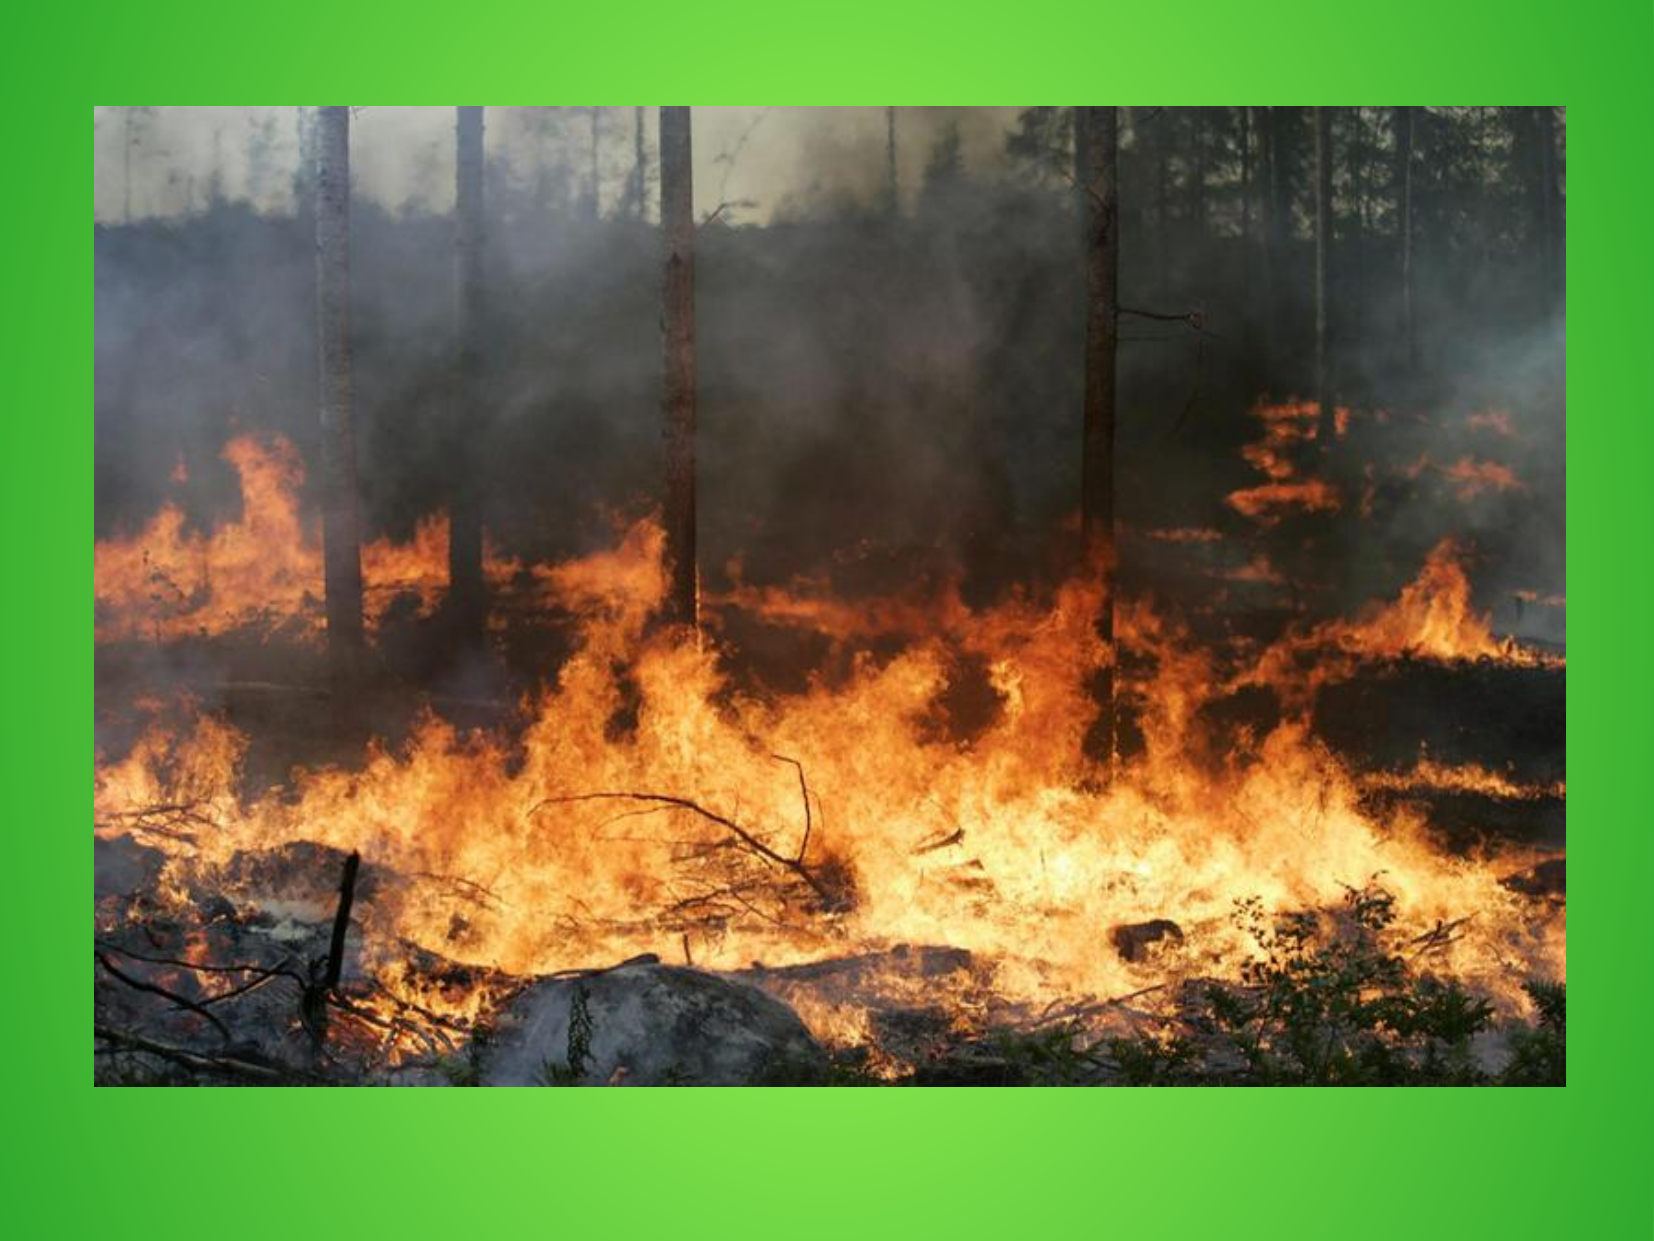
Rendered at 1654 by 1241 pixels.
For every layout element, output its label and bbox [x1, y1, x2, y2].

picture [94, 106, 1566, 1087]
